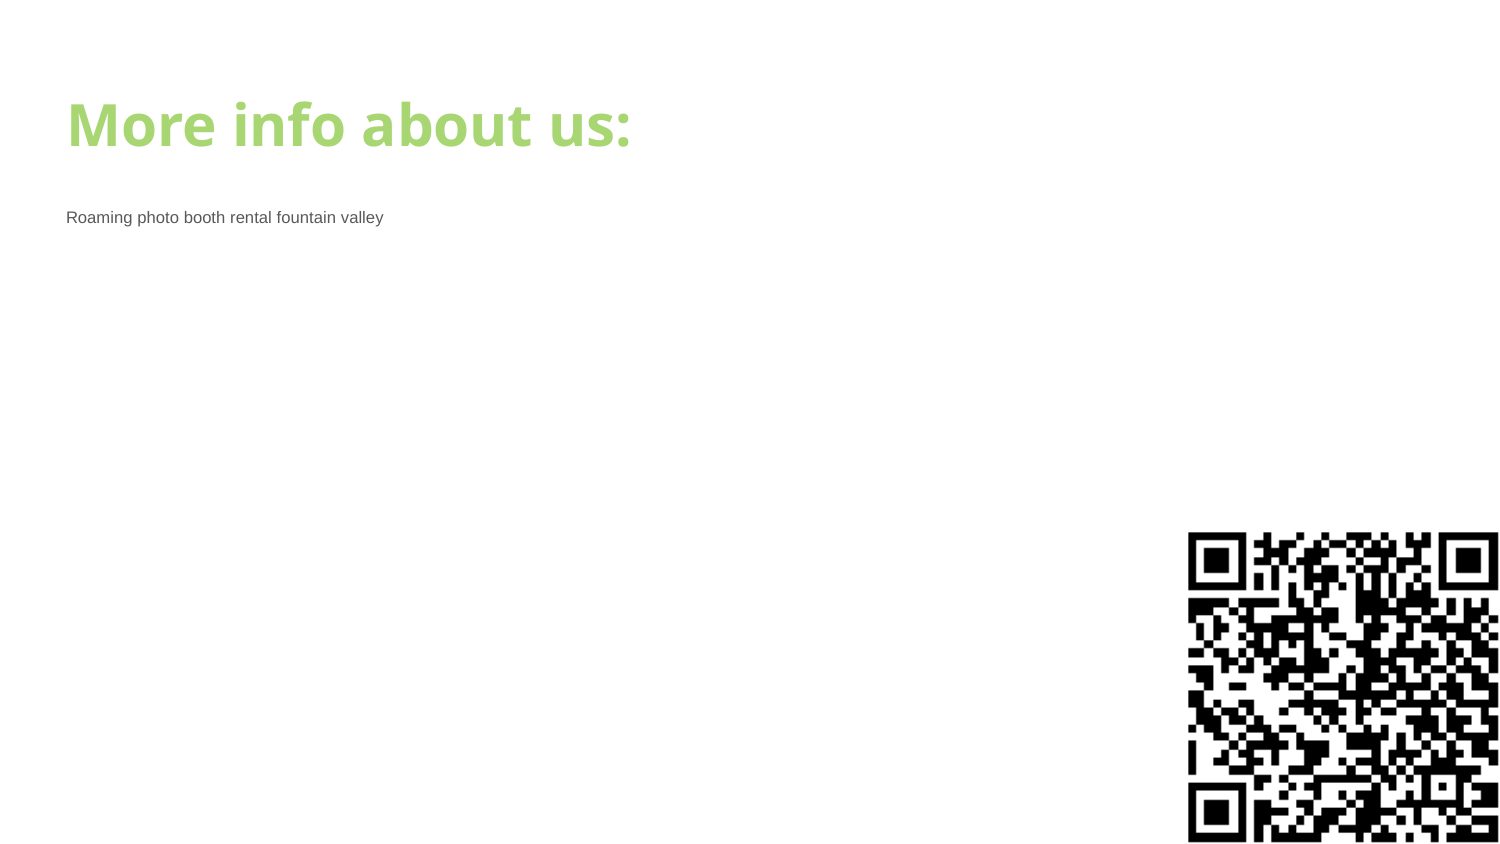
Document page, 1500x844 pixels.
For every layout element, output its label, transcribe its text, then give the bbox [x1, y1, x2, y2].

list Roaming photo booth rental fountain valley [51, 189, 1449, 750]
picture [1187, 531, 1500, 844]
title More info about us: [51, 72, 1449, 167]
